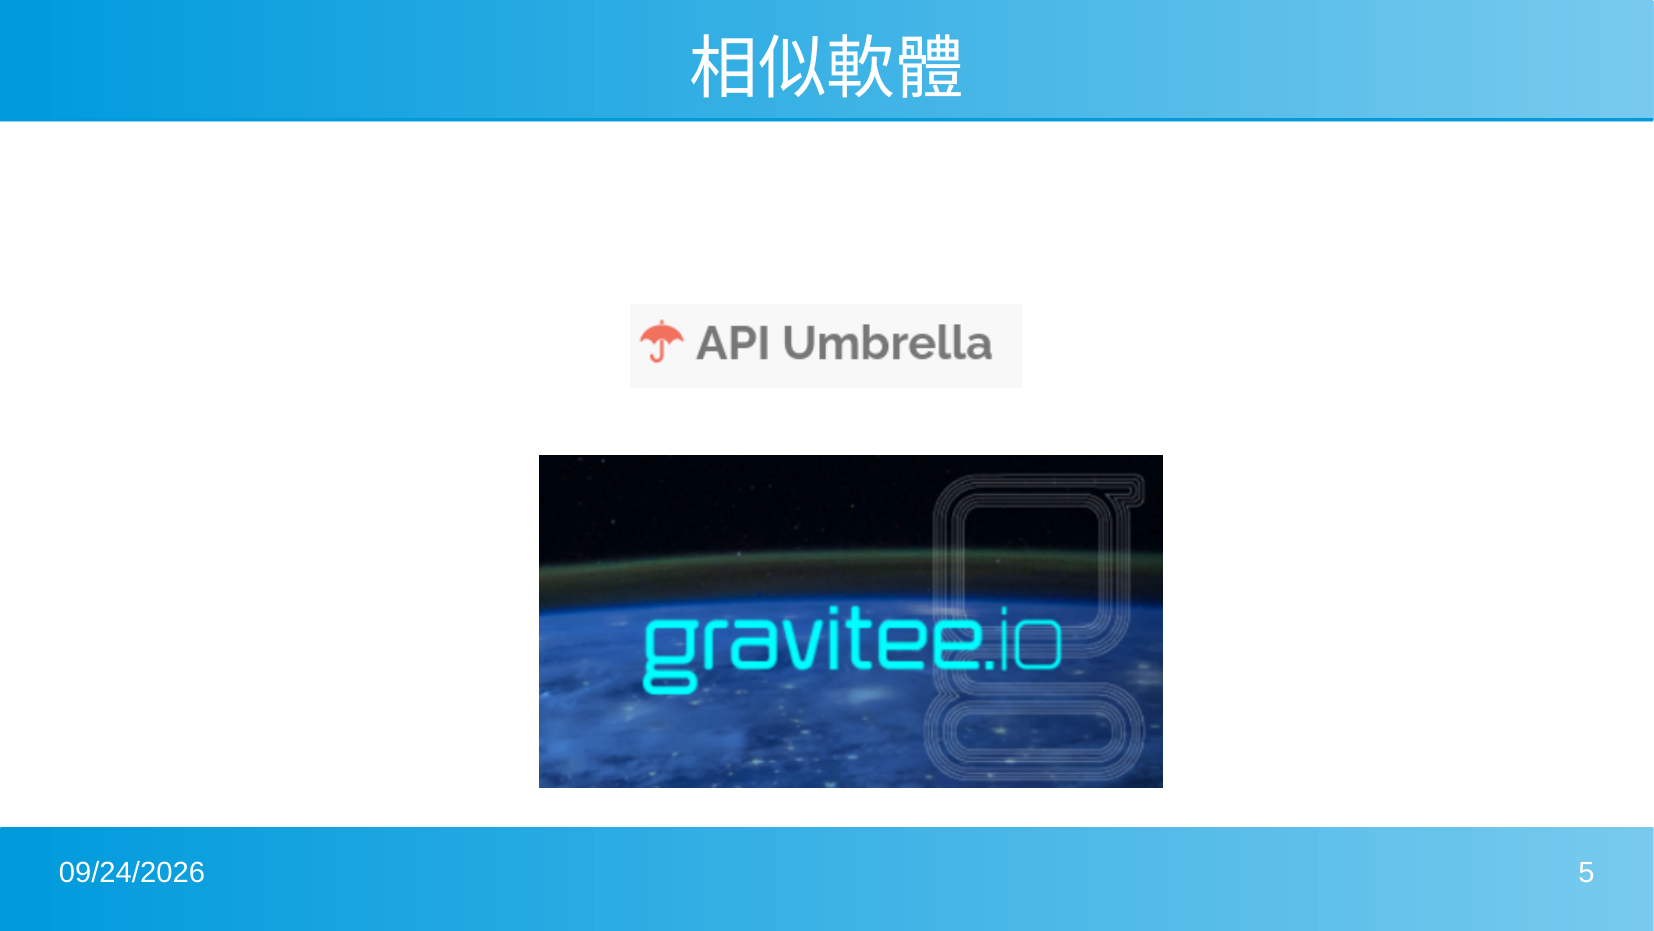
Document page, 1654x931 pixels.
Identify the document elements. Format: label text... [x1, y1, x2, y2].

picture [630, 304, 1022, 388]
title 相似軟體 [59, 28, 1595, 109]
picture [539, 455, 1163, 788]
